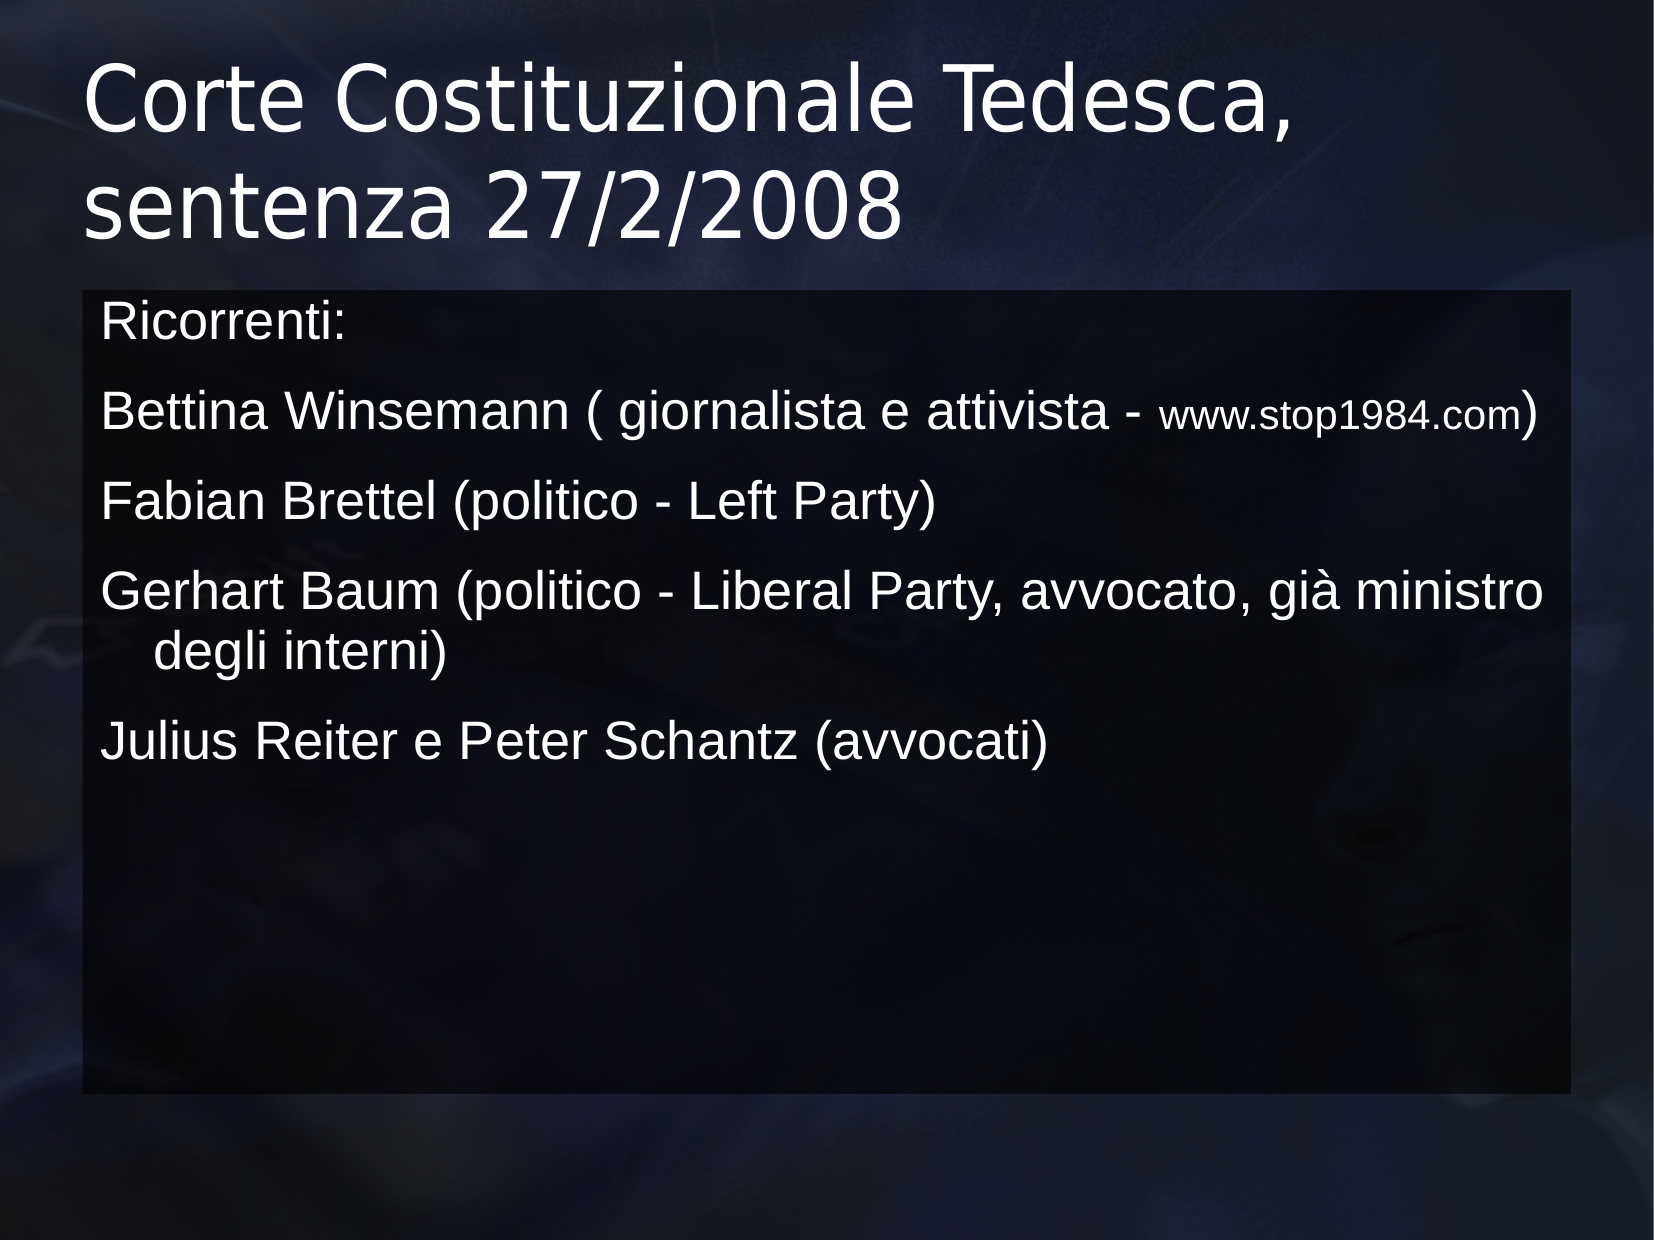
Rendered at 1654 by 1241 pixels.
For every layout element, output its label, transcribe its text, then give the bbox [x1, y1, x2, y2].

title Corte Costituzionale Tedesca, sentenza 27/2/2008 [82, 45, 1571, 261]
picture [0, 0, 1654, 1240]
list Ricorrenti: Bettina Winsemann ( giornalista e attivista - www.stop1984.com) Fabian Brettel (politico - Left Party) Gerhart Baum (politico - Liberal Party, avvocato, già ministro degli interni) Julius Reiter e Peter Schantz (avvocati) [82, 290, 1571, 1094]
